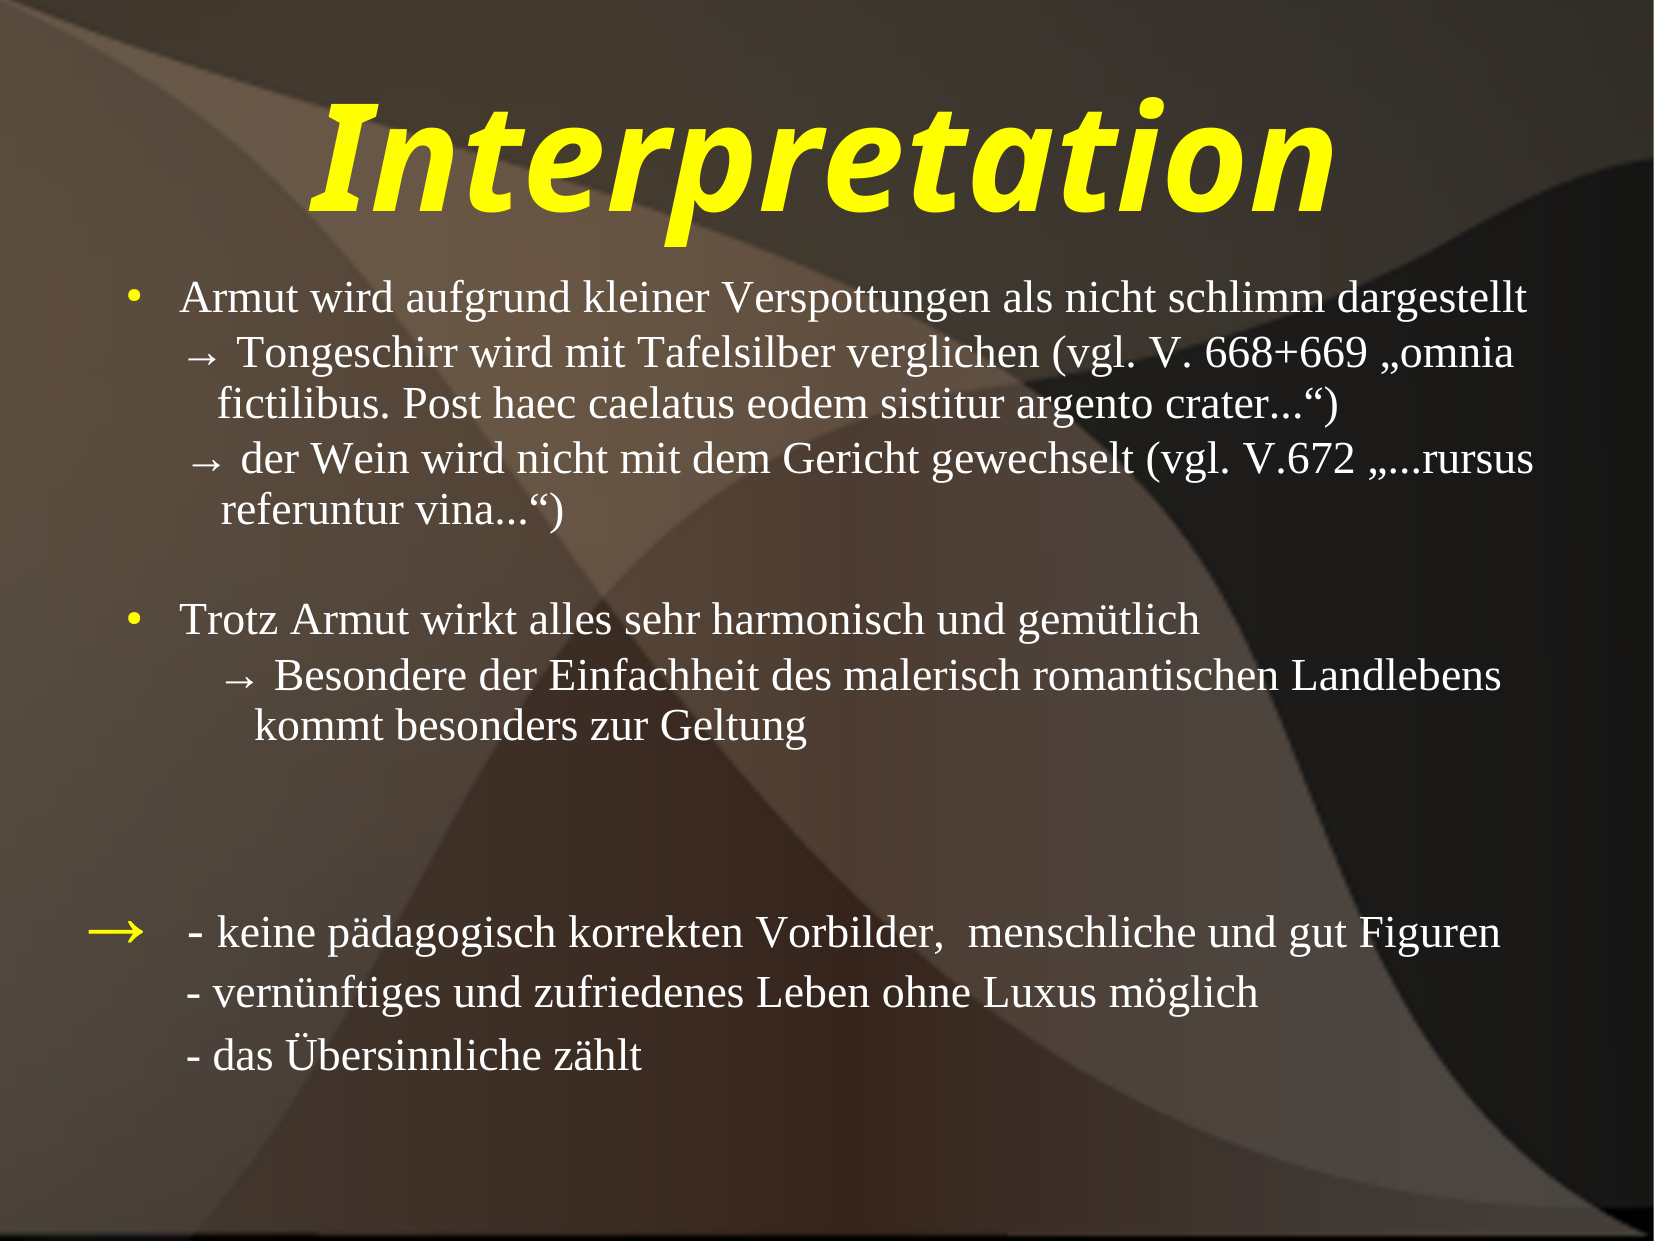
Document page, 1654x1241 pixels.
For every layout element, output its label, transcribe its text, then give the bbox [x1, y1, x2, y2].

list Armut wird aufgrund kleiner Verspottungen als nicht schlimm dargestellt → Tongeschirr wird mit Tafelsilber verglichen (vgl. V. 668+669 „omnia fictilibus. Post haec caelatus eodem sistitur argento crater...“) → der Wein wird nicht mit dem Gericht gewechselt (vgl. V.672 „...rursus referuntur vina...“) Trotz Armut wirkt alles sehr harmonisch und gemütlich → Besondere der Einfachheit des malerisch romantischen Landlebens kommt besonders zur Geltung → - keine pädagogisch korrekten Vorbilder, menschliche und gut Figuren - vernünftiges und zufriedenes Leben ohne Luxus möglich - das Übersinnliche zählt [70, 271, 1559, 1241]
picture [0, 0, 1654, 1241]
title Interpretation [82, 49, 1571, 257]
